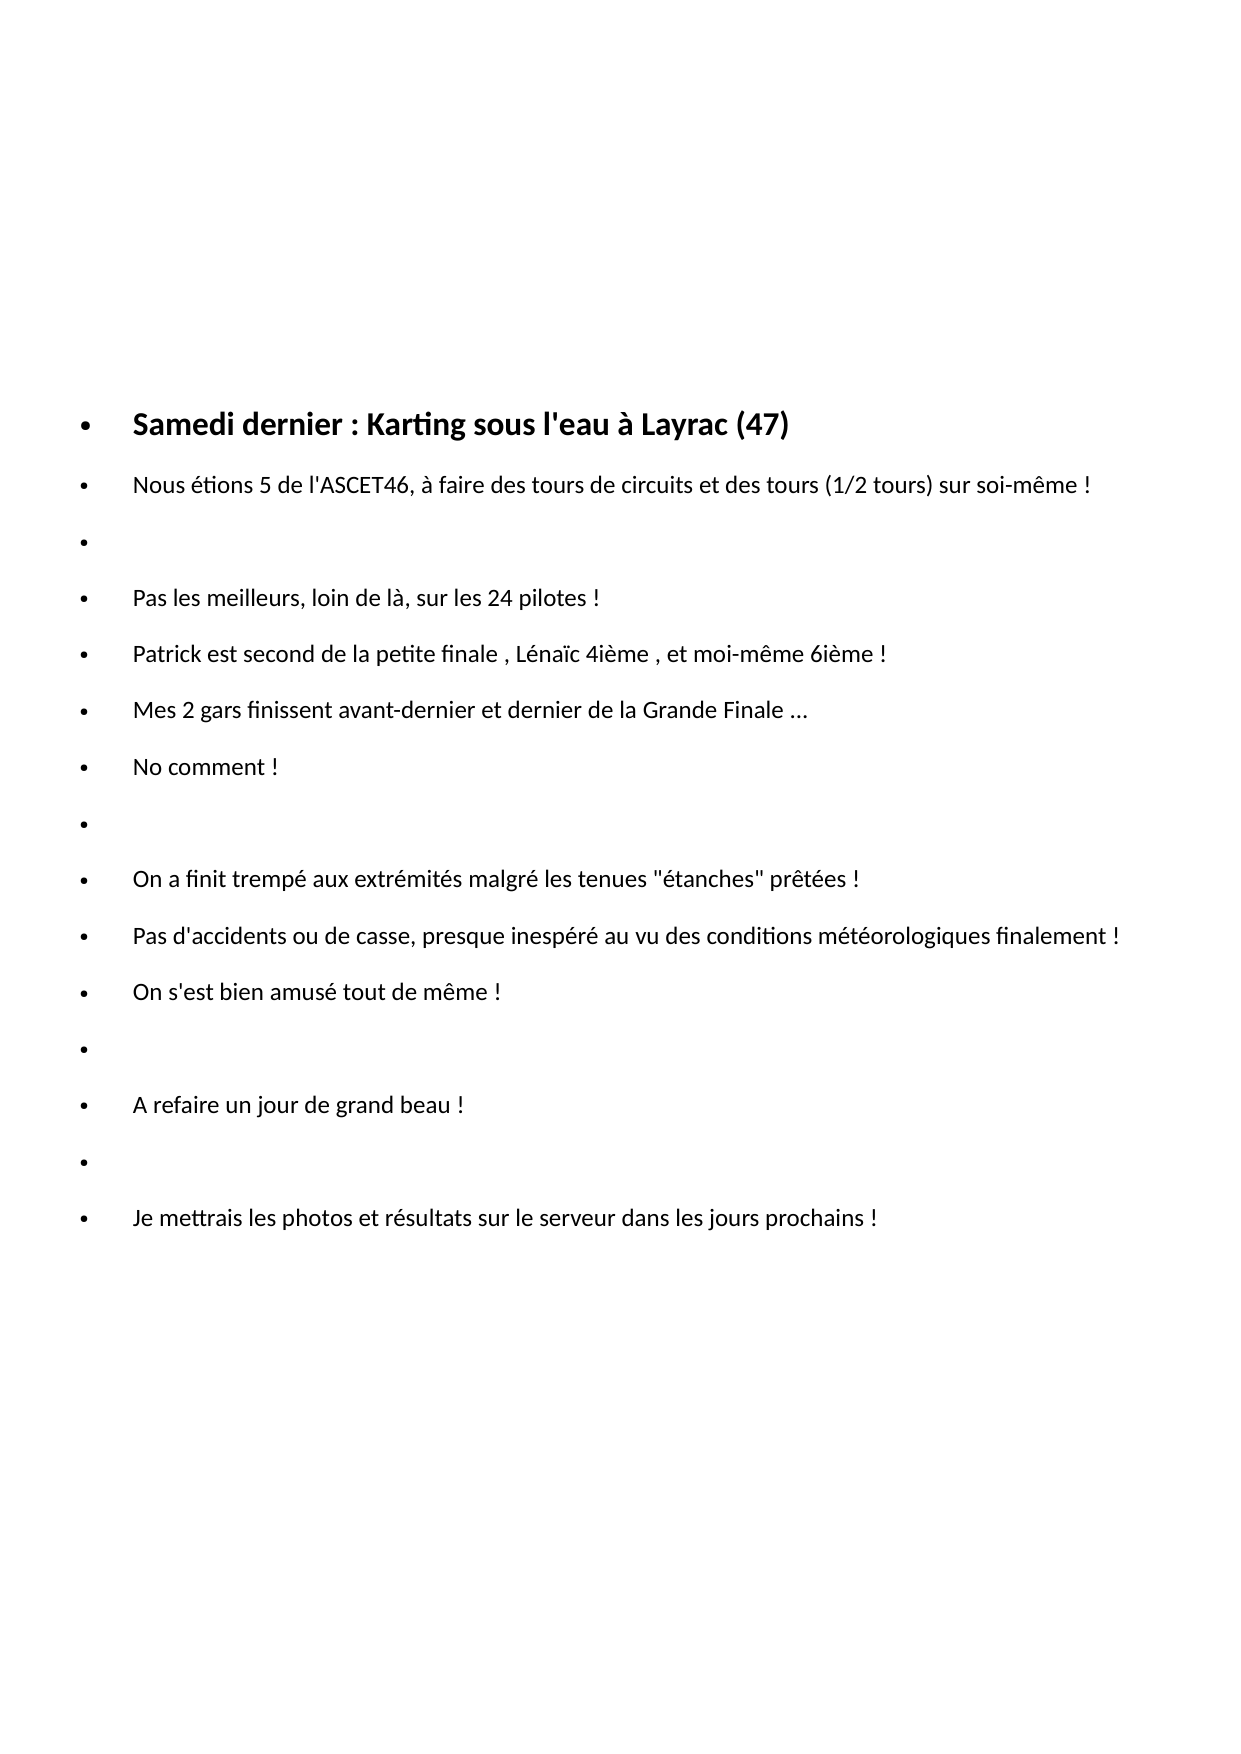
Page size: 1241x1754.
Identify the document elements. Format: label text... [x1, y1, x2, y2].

list Samedi dernier : Karting sous l'eau à Layrac (47) Nous étions 5 de l'ASCET46, à faire des tours de circuits et des tours (1/2 tours) sur soi-même ! Pas les meilleurs, loin de là, sur les 24 pilotes ! Patrick est second de la petite finale , Lénaïc 4ième , et moi-même 6ième ! Mes 2 gars finissent avant-dernier et dernier de la Grande Finale ... No comment ! On a finit trempé aux extrémités malgré les tenues "étanches" prêtées ! Pas d'accidents ou de casse, presque inespéré au vu des conditions météorologiques finalement ! On s'est bien amusé tout de même ! A refaire un jour de grand beau ! Je mettrais les photos et résultats sur le serveur dans les jours prochains ! [61, 410, 1179, 1233]
